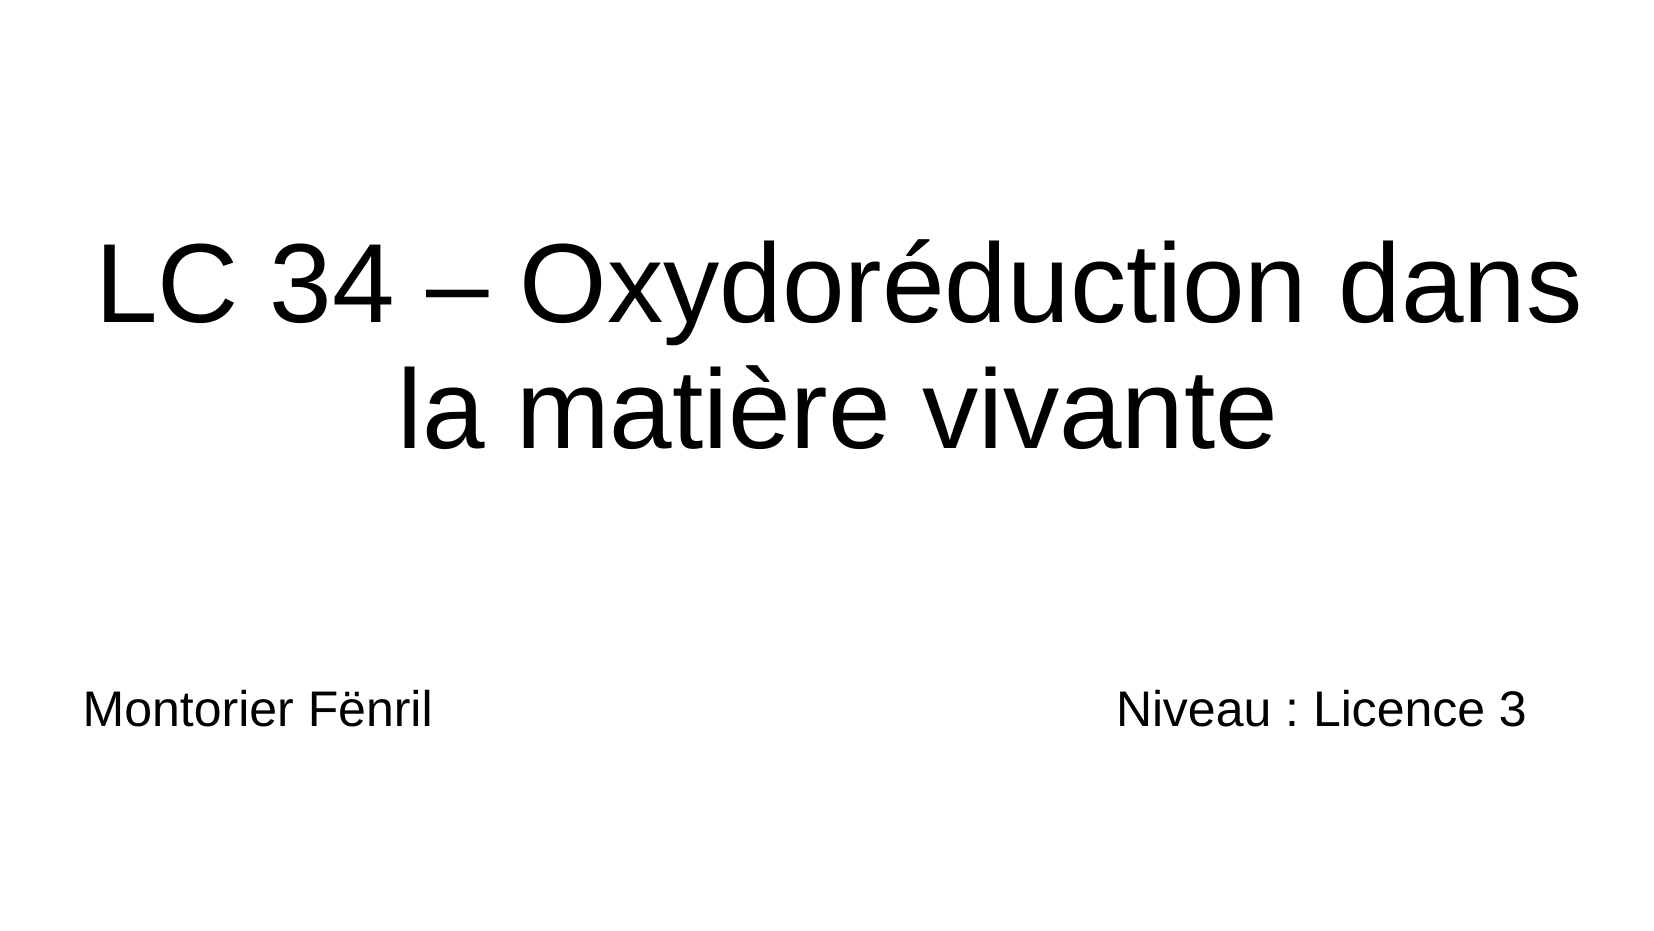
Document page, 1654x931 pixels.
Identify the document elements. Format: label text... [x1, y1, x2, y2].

subtitle Montorier Fënril Niveau : Licence 3 [82, 661, 1571, 758]
title LC 34 – Oxydoréduction dans la matière vivante [94, 136, 1583, 557]
